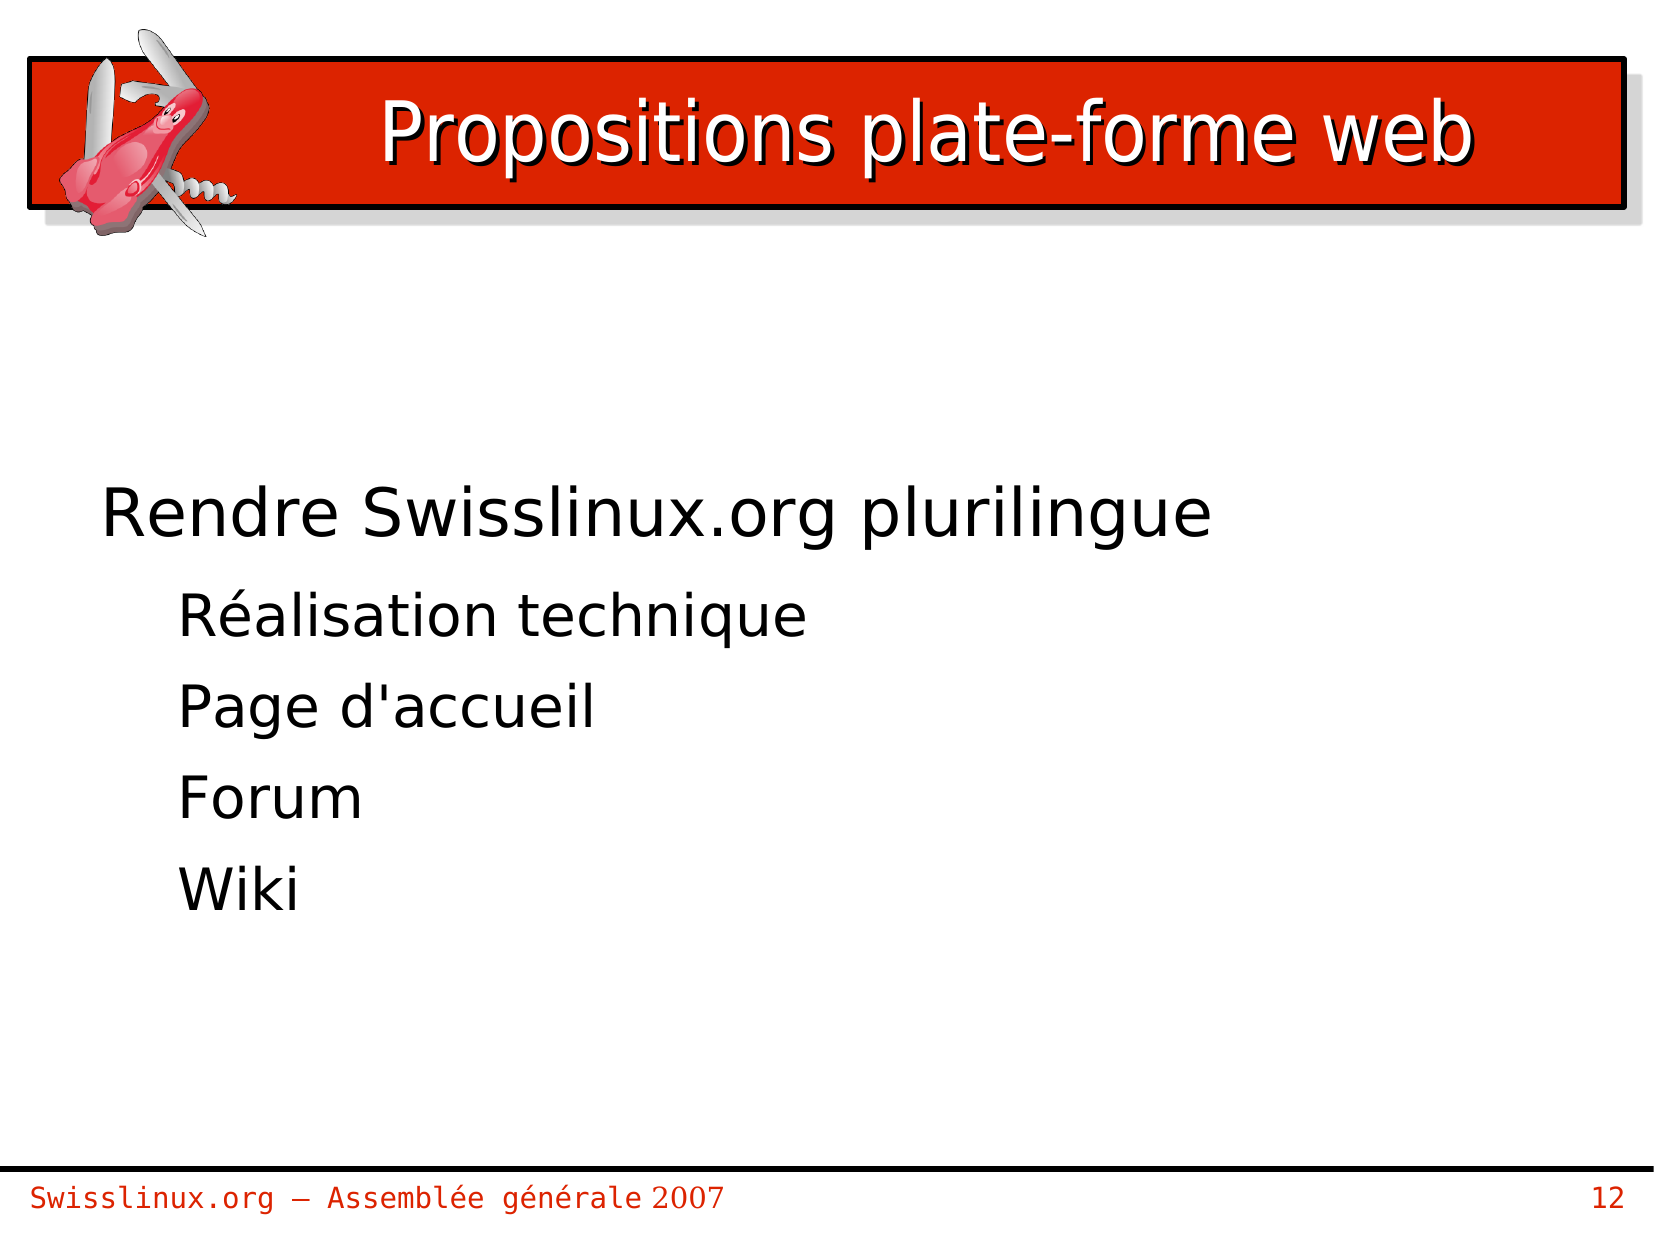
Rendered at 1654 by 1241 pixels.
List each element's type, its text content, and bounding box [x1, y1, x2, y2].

title Propositions plate-forme web [259, 84, 1595, 182]
list Rendre Swisslinux.org plurilingue Réalisation technique Page d'accueil Forum Wiki [82, 290, 1571, 1109]
picture [59, 29, 237, 237]
